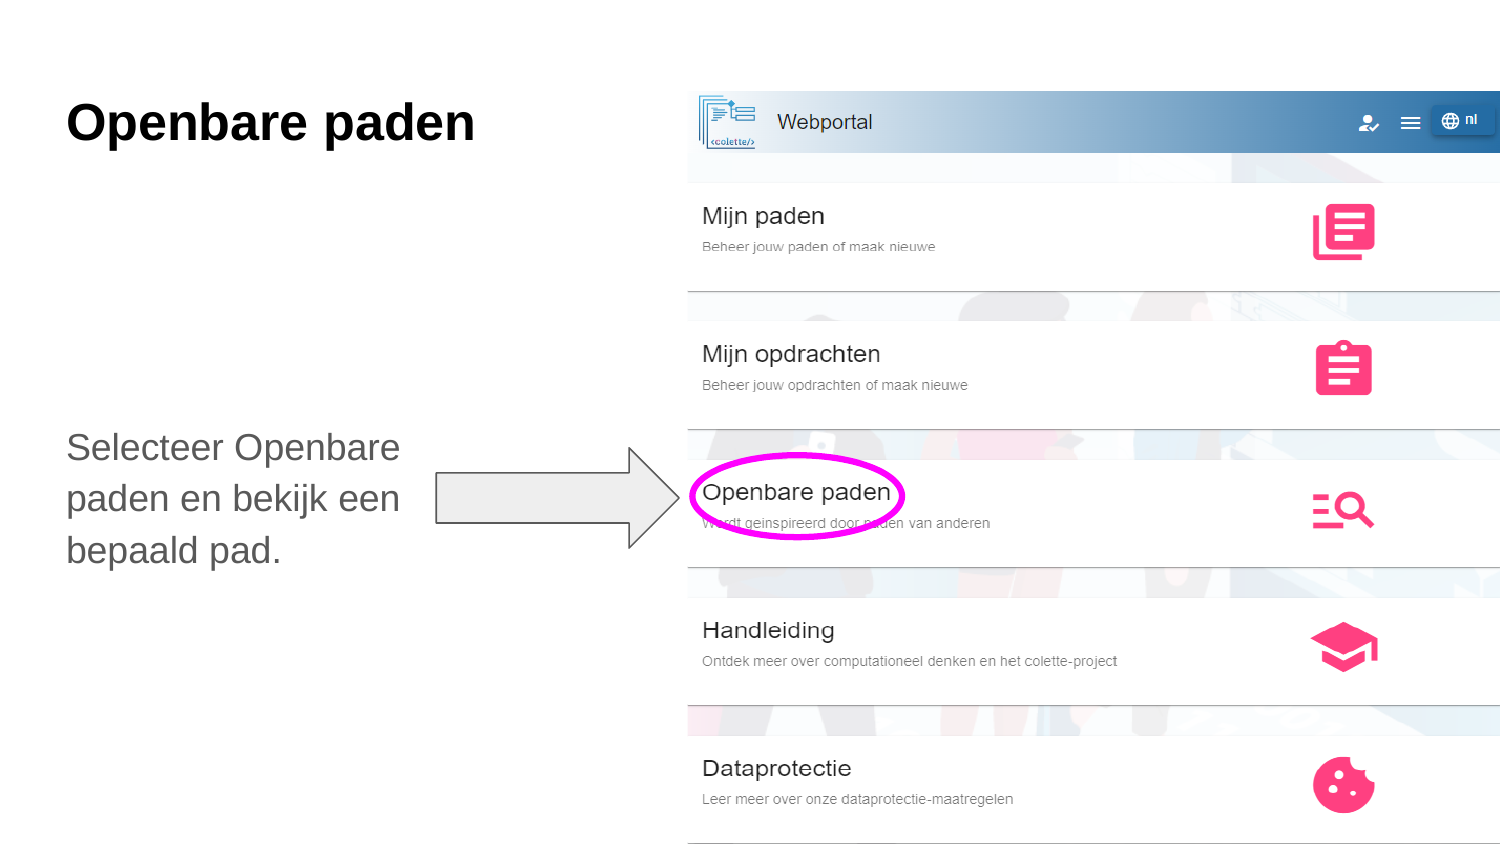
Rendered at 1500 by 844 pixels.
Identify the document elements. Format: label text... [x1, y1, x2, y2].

list Selecteer Openbare paden en bekijk een bepaald pad. [51, 400, 453, 750]
picture [687, 91, 1500, 844]
title Openbare paden [51, 72, 1449, 167]
text_box [436, 447, 680, 549]
